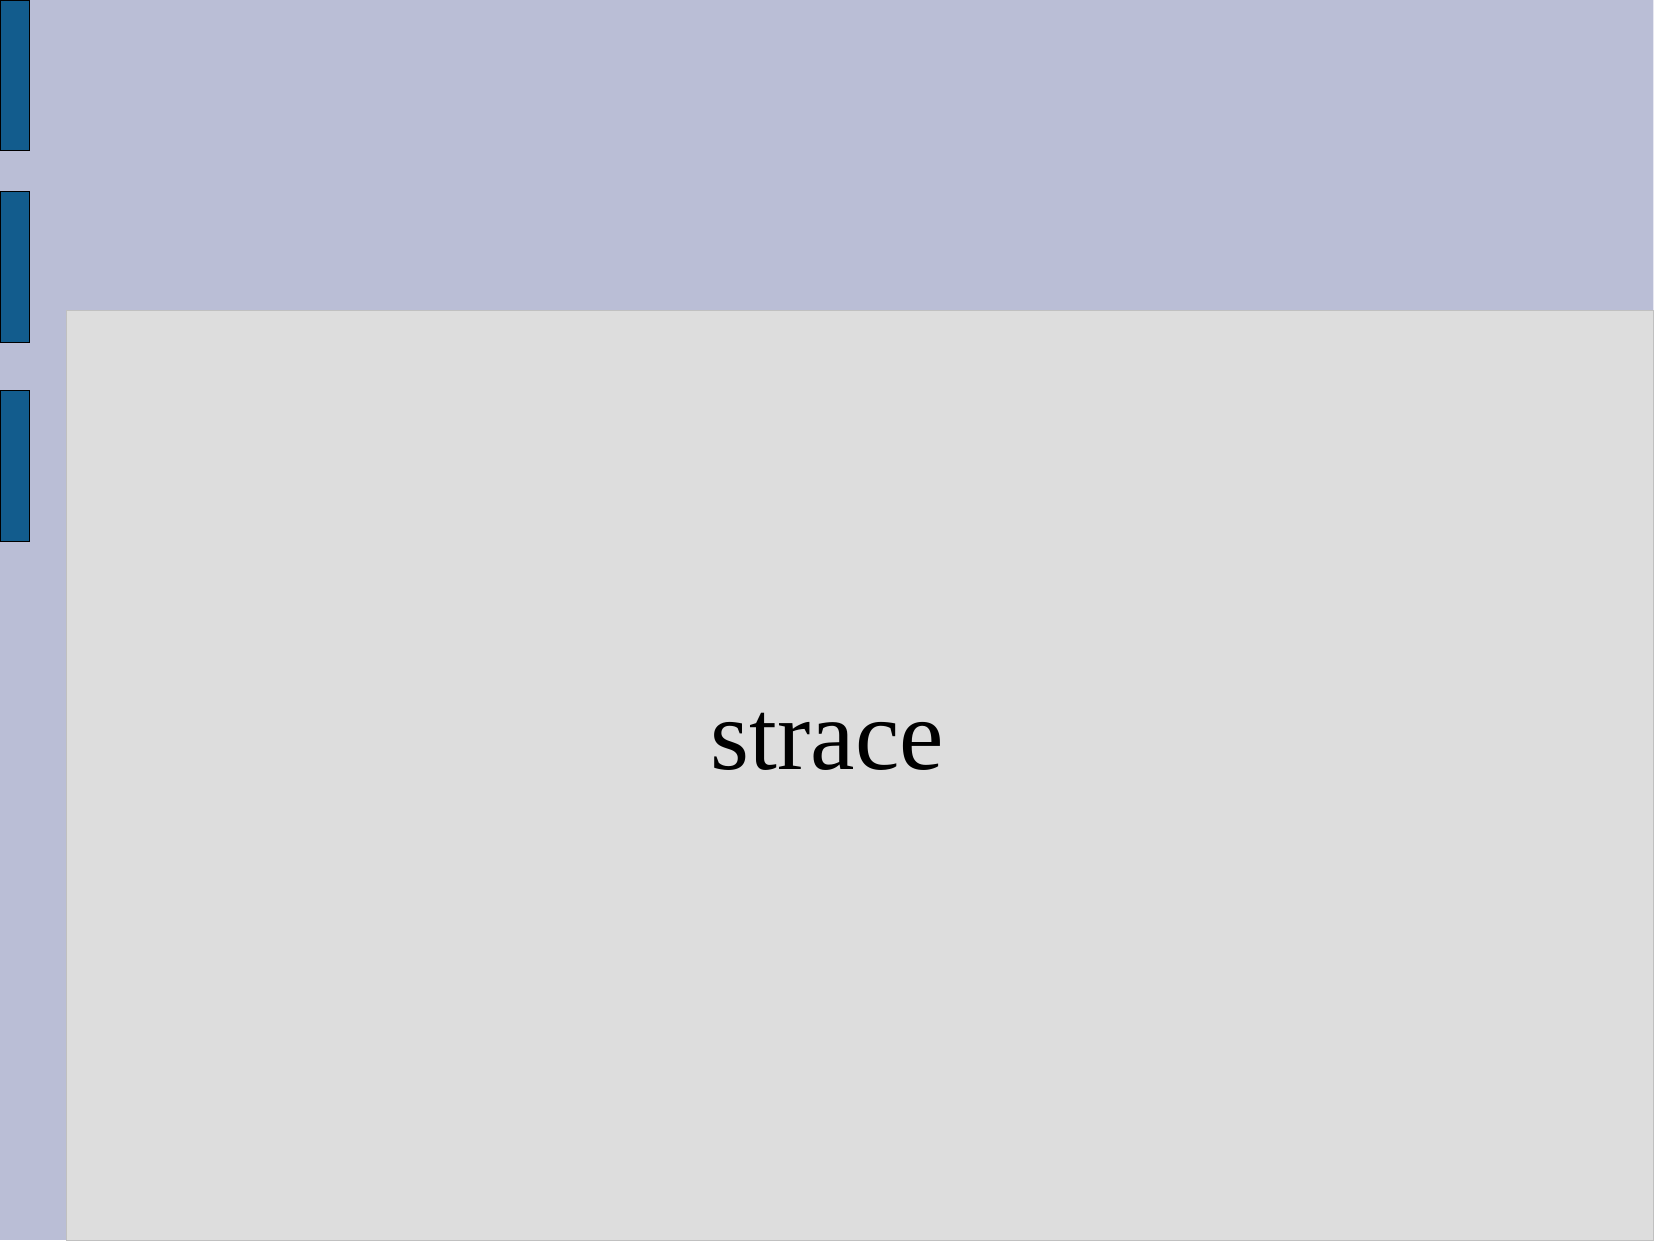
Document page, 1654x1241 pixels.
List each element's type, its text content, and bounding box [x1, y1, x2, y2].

subtitle strace [121, 344, 1534, 1127]
